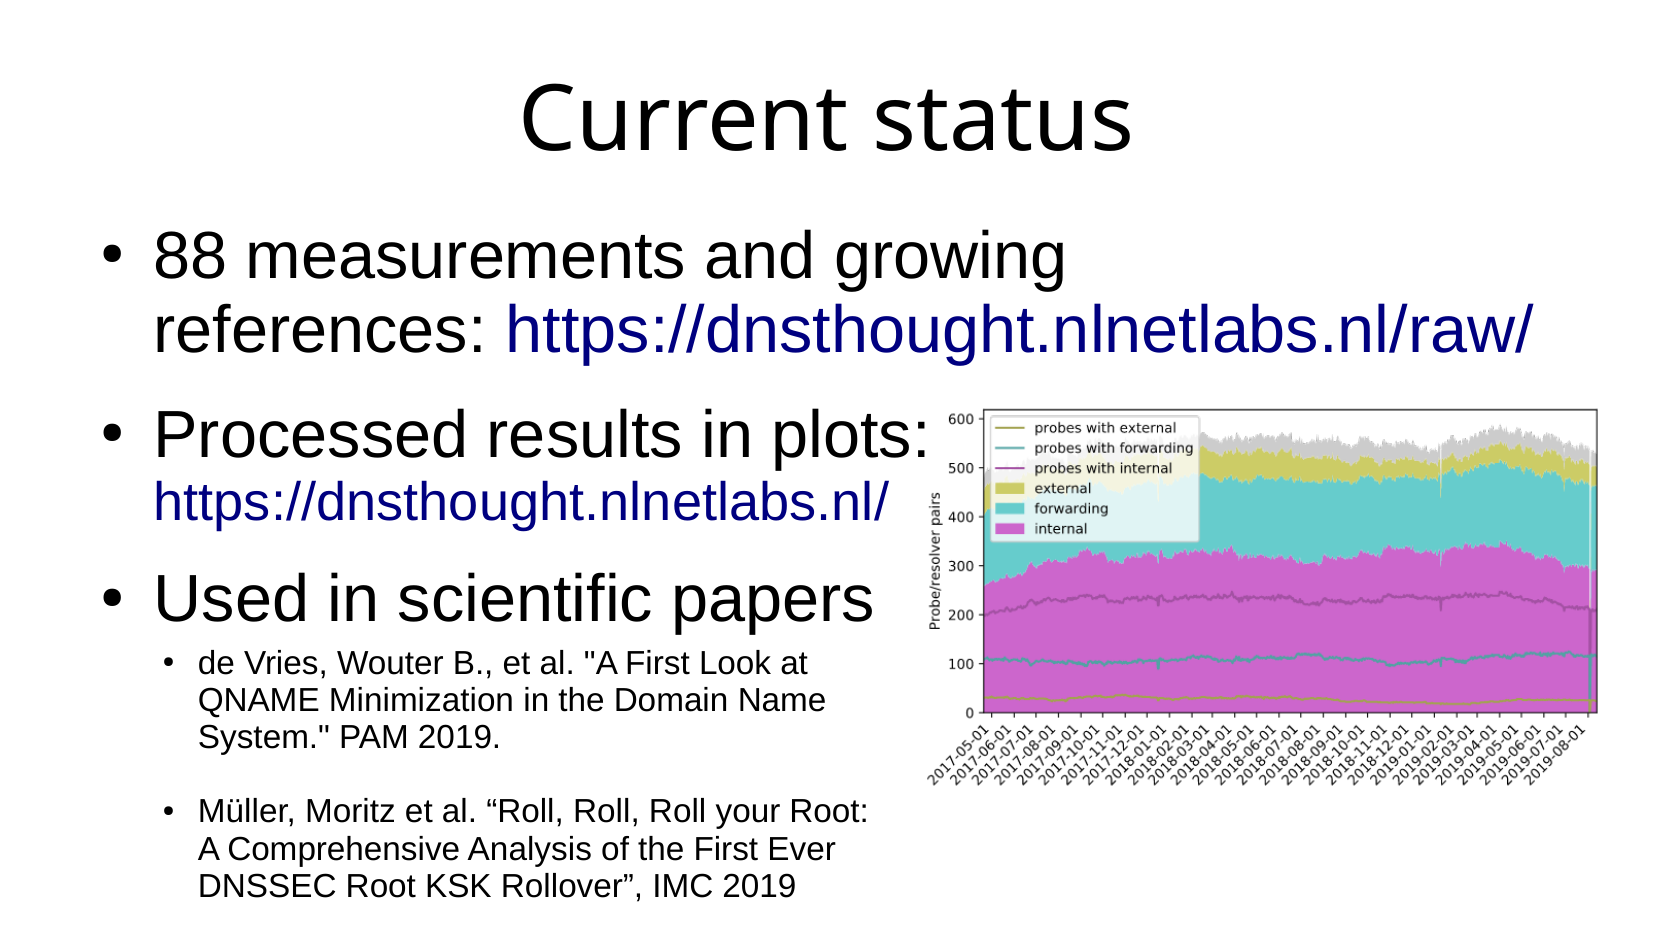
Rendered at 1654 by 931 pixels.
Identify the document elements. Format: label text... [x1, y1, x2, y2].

text_box de Vries, Wouter B., et al. "A First Look at QNAME Minimization in the Domain Name System." PAM 2019. Müller, Moritz et al. “Roll, Roll, Roll your Root: A Comprehensive Analysis of the First Ever DNSSEC Root KSK Rollover”, IMC 2019 [147, 637, 898, 931]
picture [916, 395, 1611, 798]
title Current status [82, 37, 1571, 193]
list 88 measurements and growing references: https://dnsthought.nlnetlabs.nl/raw/ Processed results in plots: https://dnsthought.nlnetlabs.nl/ Used in scientific papers [82, 217, 1571, 931]
